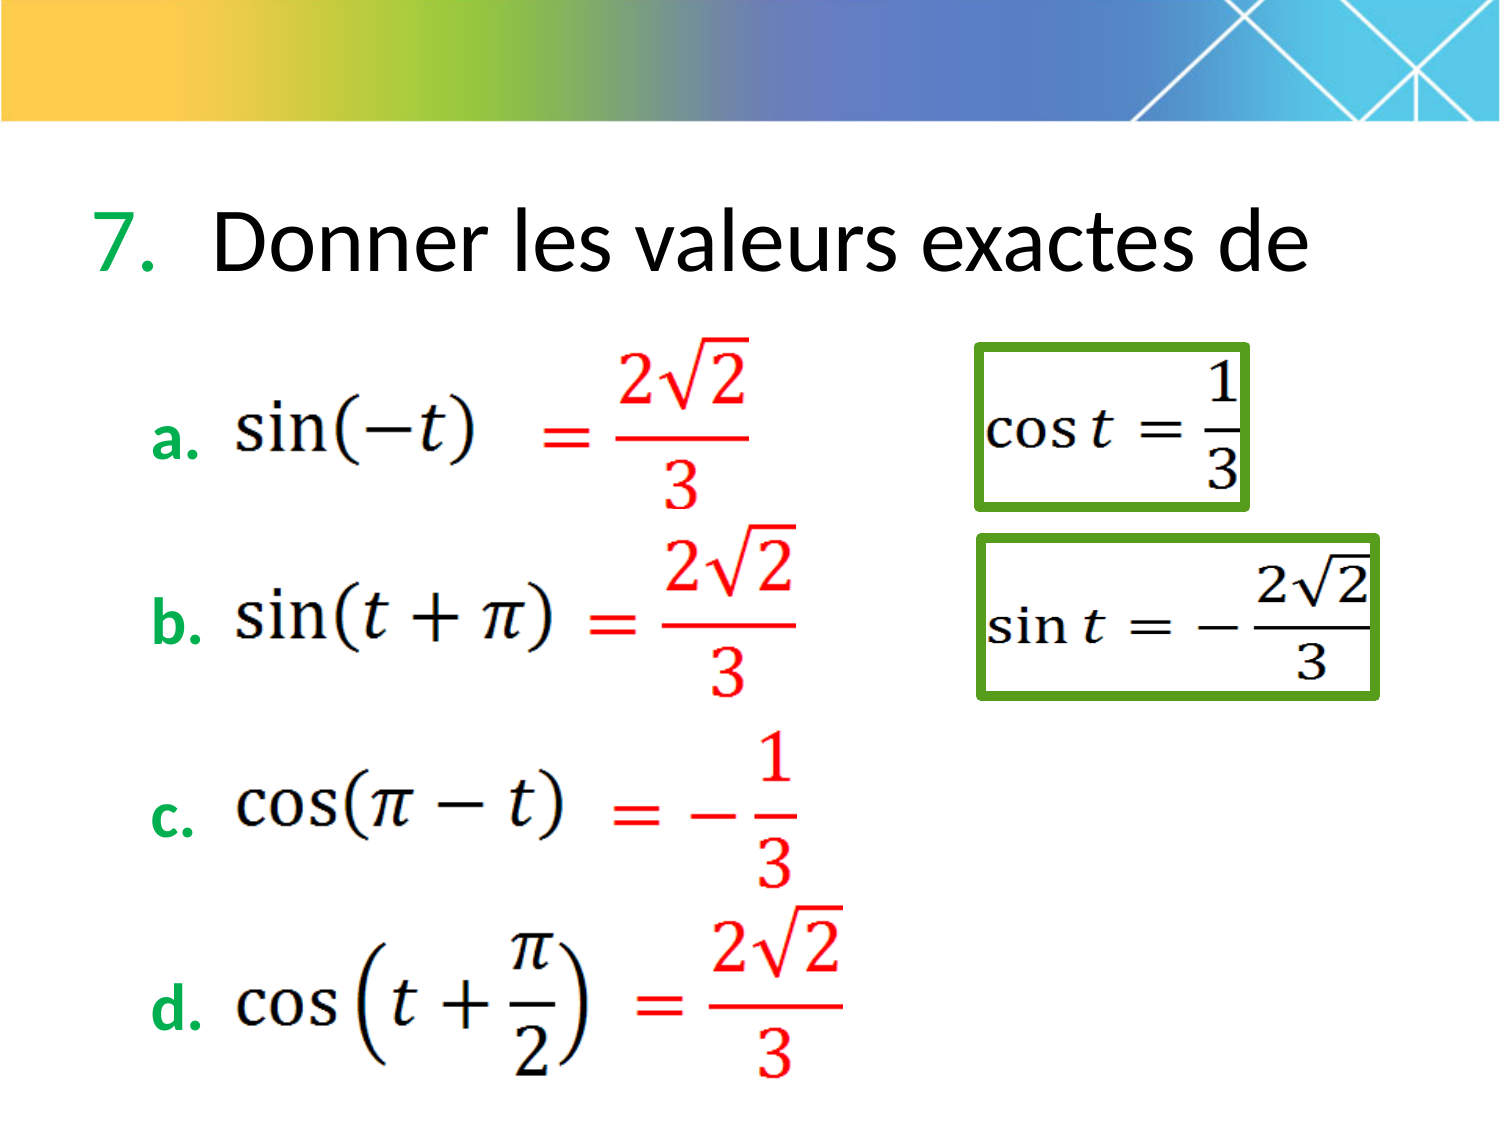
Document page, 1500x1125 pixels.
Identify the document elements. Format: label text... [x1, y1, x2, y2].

picture [539, 322, 796, 713]
picture [0, 0, 1500, 123]
title Donner les valeurs exactes de [75, 164, 1426, 305]
text_box a. b. c. d. [135, 385, 821, 1052]
picture [986, 543, 1371, 691]
picture [234, 755, 569, 858]
picture [234, 924, 593, 1090]
picture [234, 568, 558, 670]
picture [609, 720, 843, 1094]
picture [984, 351, 1241, 502]
picture [234, 380, 480, 483]
